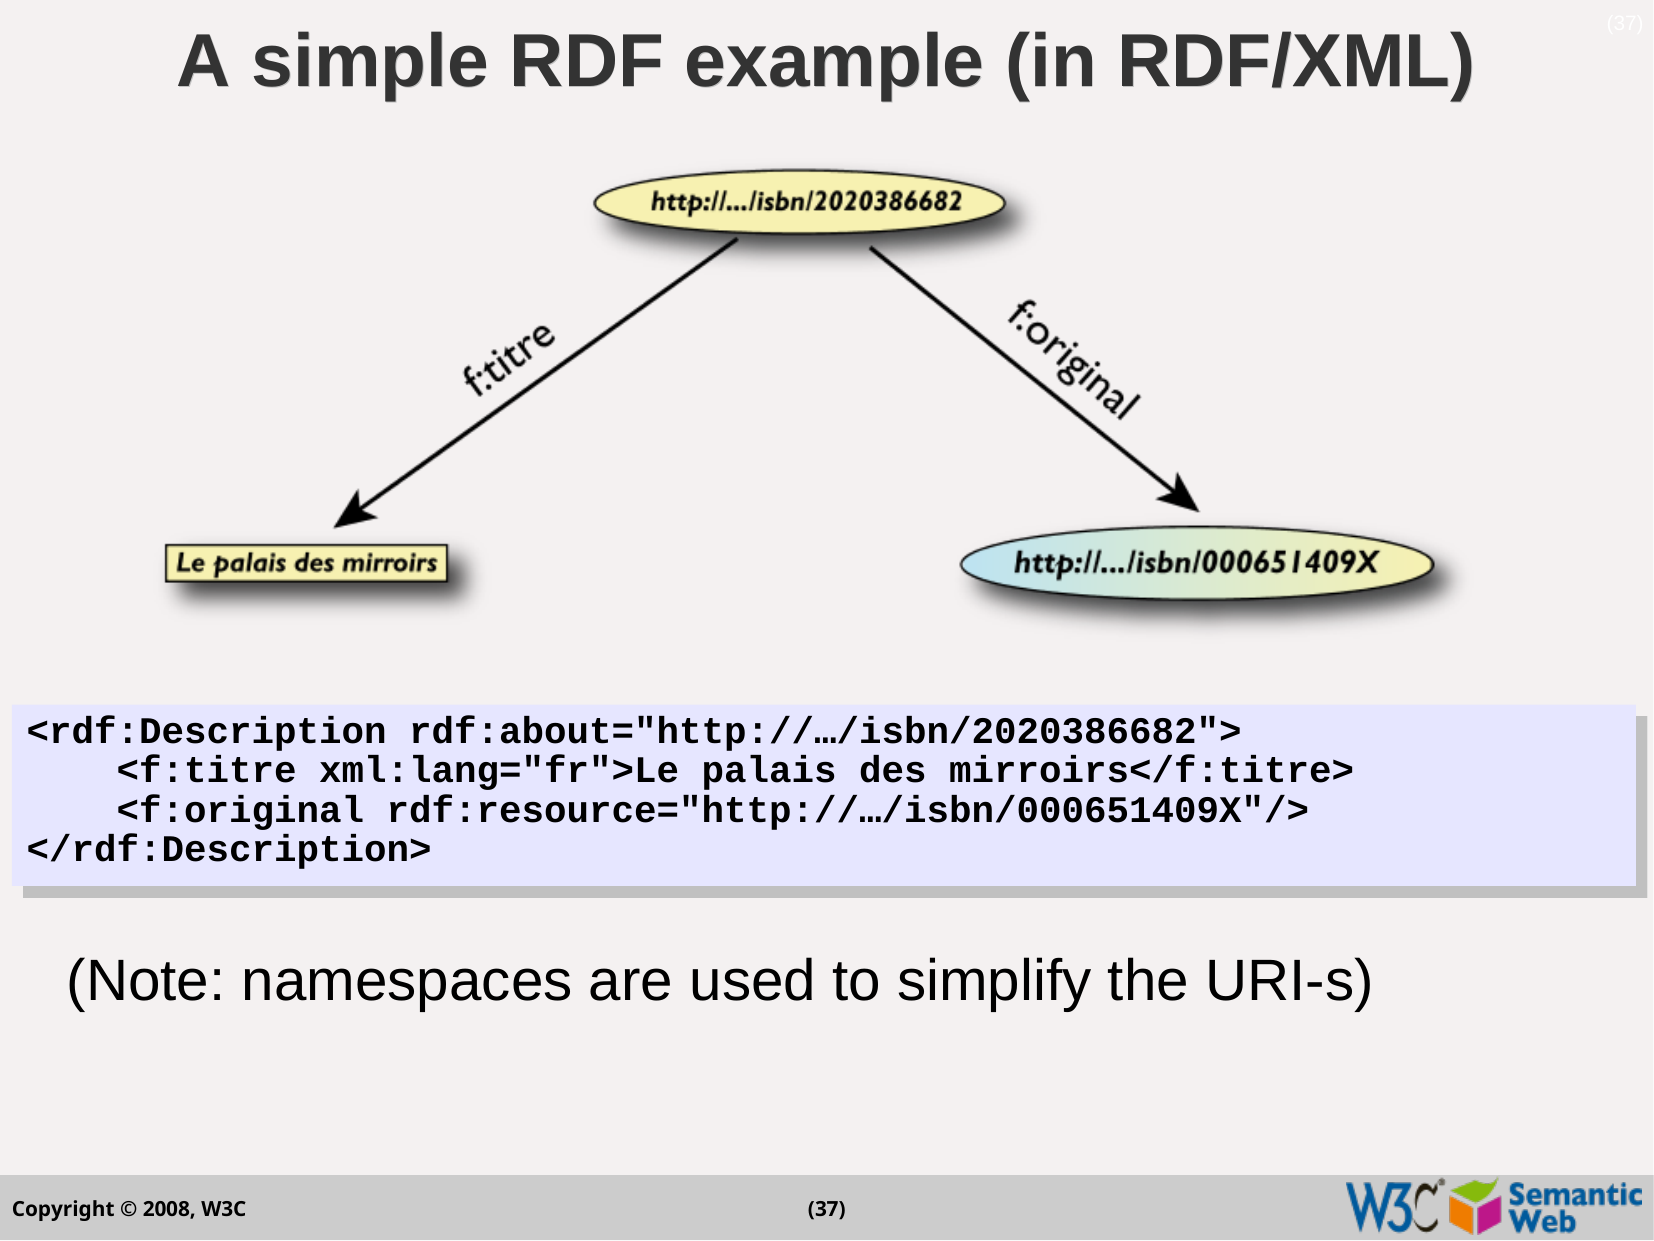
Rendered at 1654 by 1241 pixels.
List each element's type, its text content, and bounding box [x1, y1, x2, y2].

text_box <rdf:Description rdf:about="http://…/isbn/2020386682"> <f:titre xml:lang="fr">Le palais des mirroirs</f:titre> <f:original rdf:resource="http://…/isbn/000651409X"/> </rdf:Description> [11, 704, 1636, 886]
title A simple RDF example (in RDF/XML) [0, 0, 1654, 119]
picture [147, 152, 1485, 650]
text_box (Note: namespaces are used to simplify the URI-s) [52, 944, 1447, 1033]
picture [1346, 1175, 1642, 1235]
